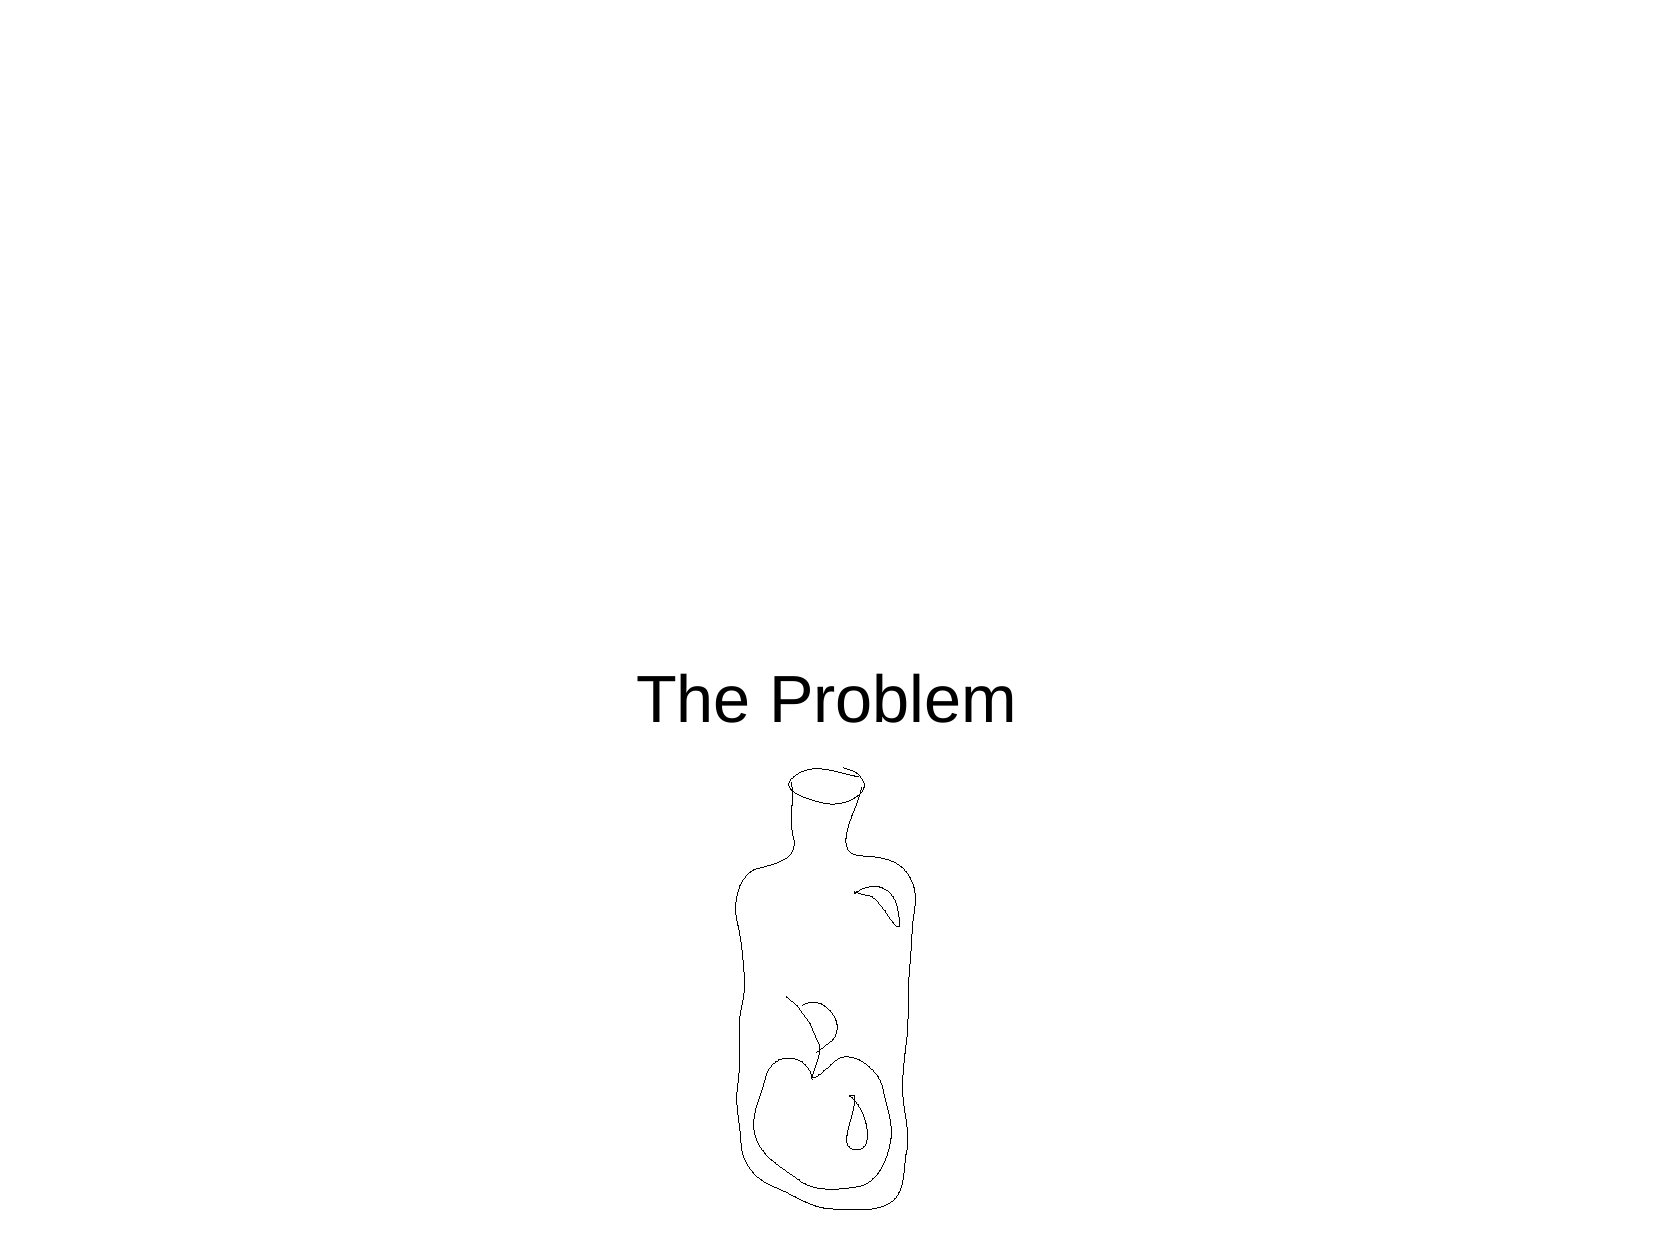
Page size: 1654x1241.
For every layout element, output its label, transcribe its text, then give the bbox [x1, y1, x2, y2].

subtitle The Problem [82, 297, 1571, 1102]
